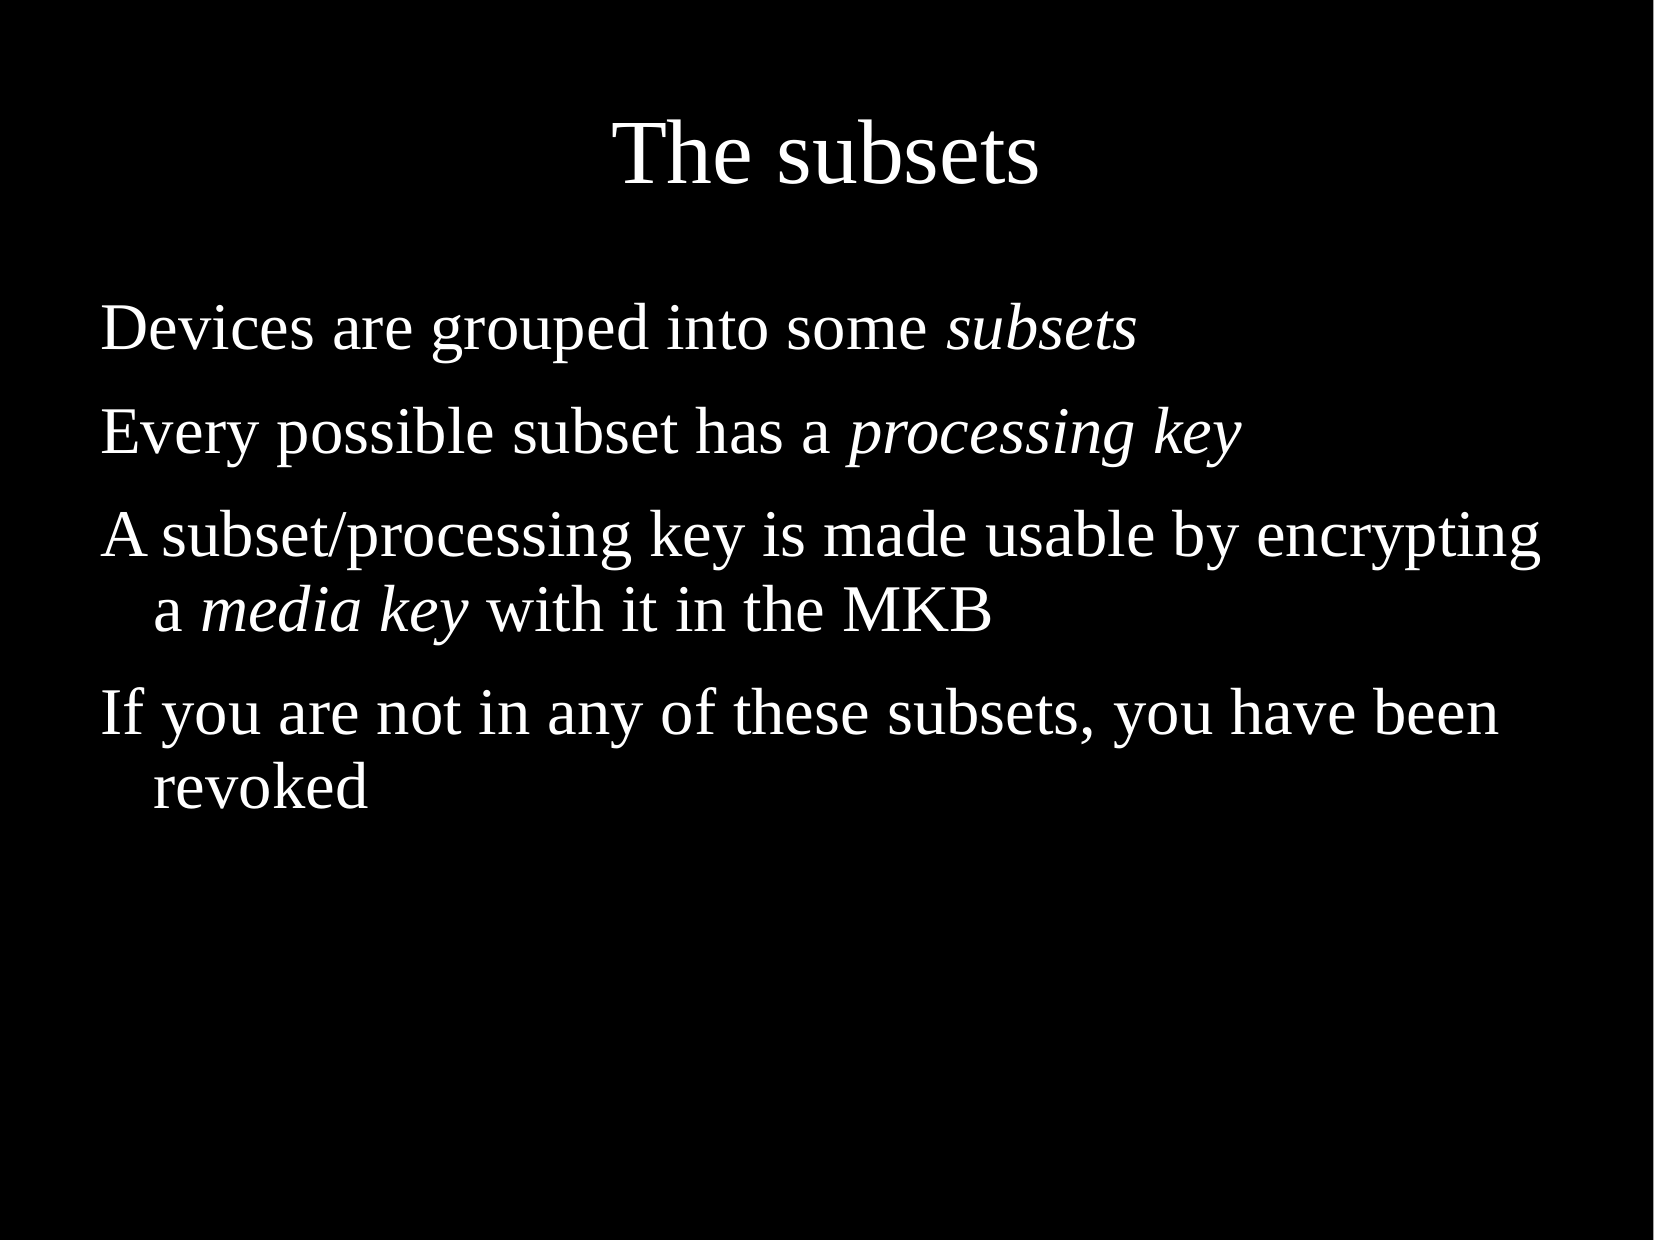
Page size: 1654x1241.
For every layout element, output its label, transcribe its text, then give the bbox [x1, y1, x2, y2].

list Devices are grouped into some subsets Every possible subset has a processing key A subset/processing key is made usable by encrypting a media key with it in the MKB If you are not in any of these subsets, you have been revoked [82, 290, 1571, 1094]
title The subsets [82, 56, 1571, 250]
